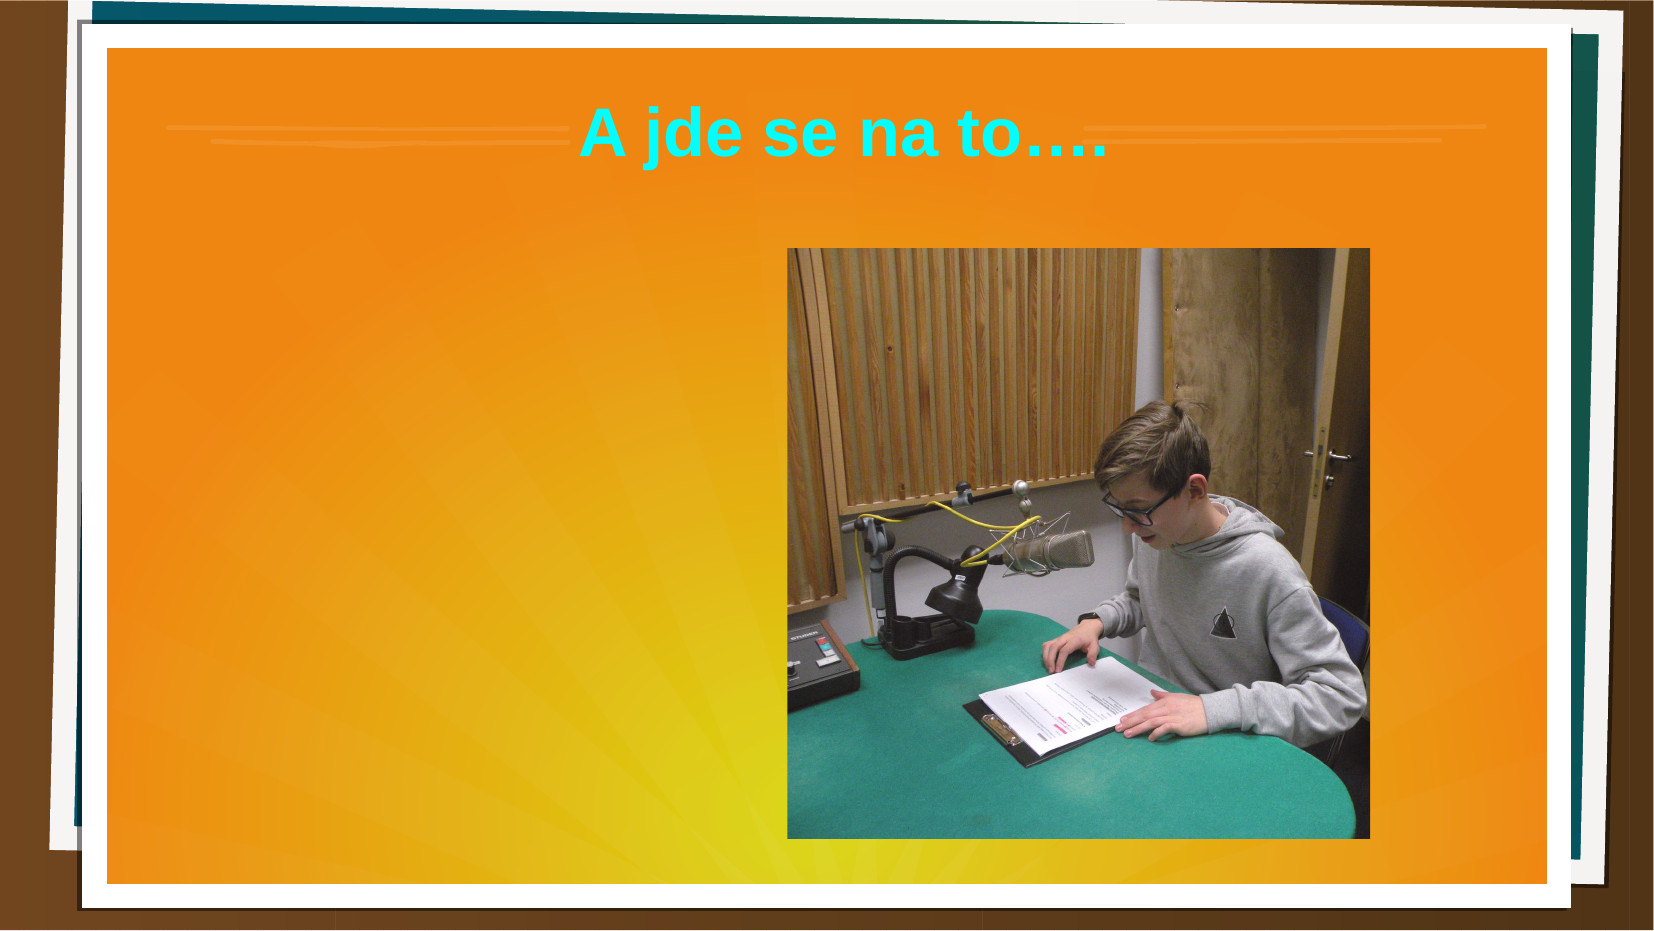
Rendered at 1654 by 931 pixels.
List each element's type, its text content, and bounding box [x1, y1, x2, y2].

title A jde se na to…. [212, 59, 1477, 207]
picture [787, 248, 1371, 839]
